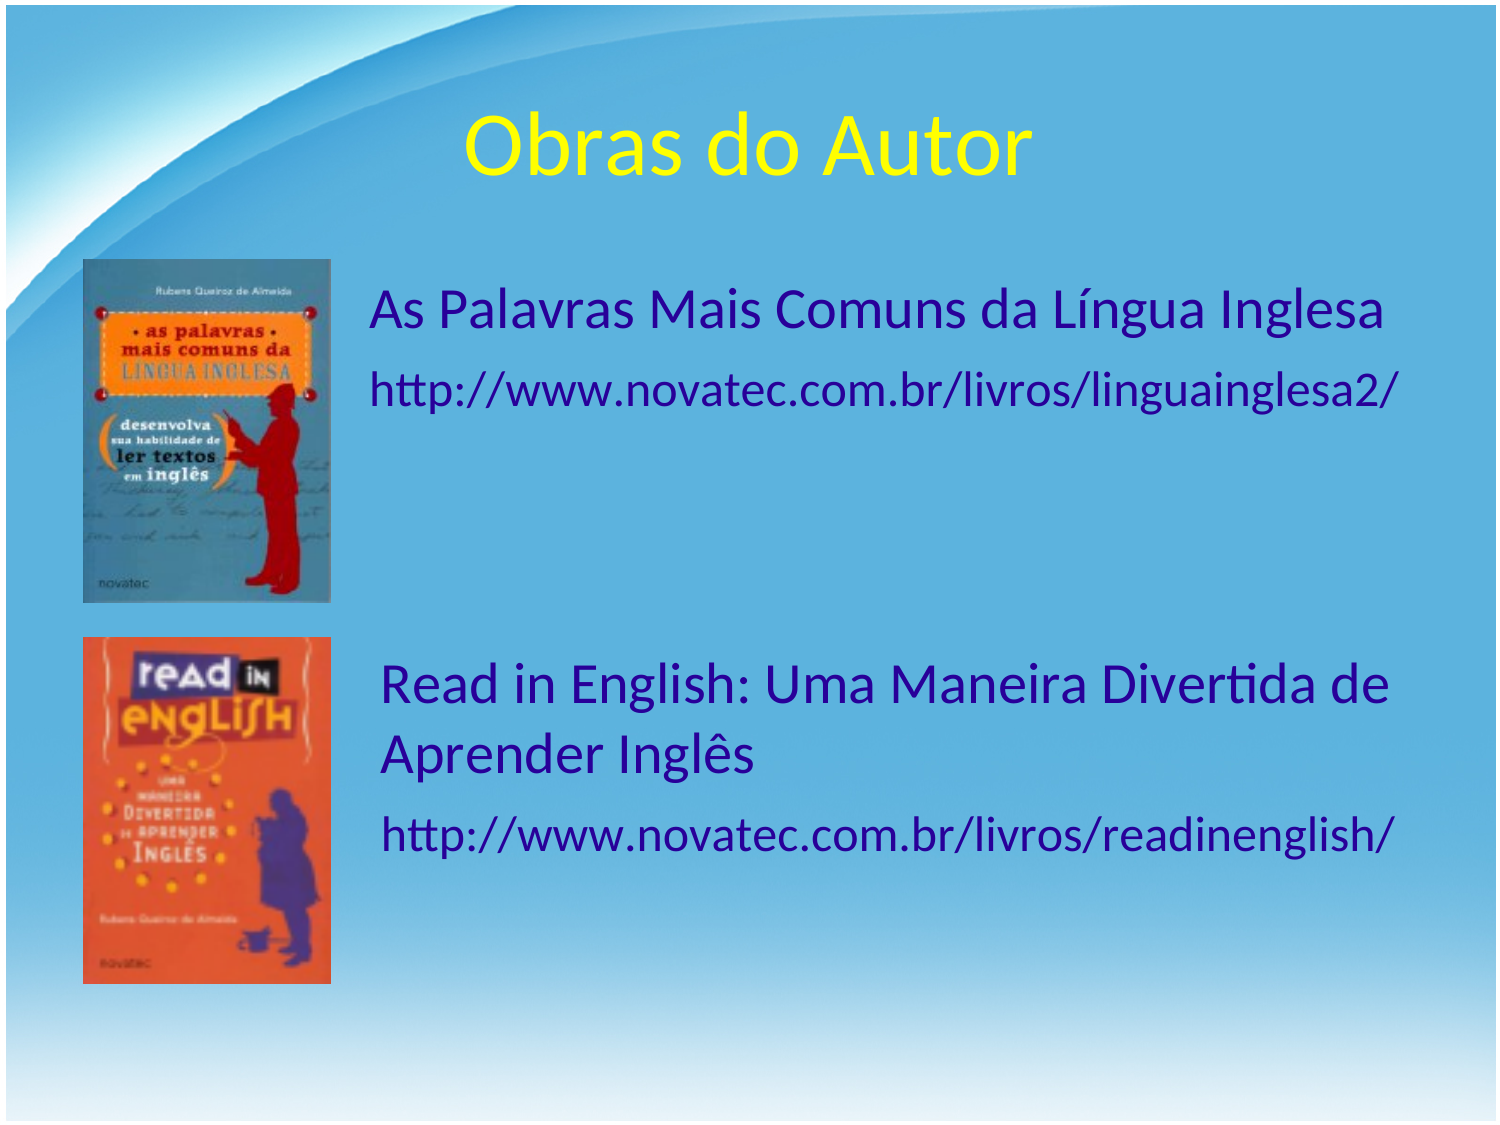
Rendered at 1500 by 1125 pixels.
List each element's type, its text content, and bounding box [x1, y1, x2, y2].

picture [0, 0, 1500, 1125]
list Read in English: Uma Maneira Divertida de Aprender Inglês http://www.novatec.com.br/livros/readinenglish/ [366, 637, 1426, 980]
title Obras do Autor [75, 21, 1425, 257]
list As Palavras Mais Comuns da Língua Inglesa http://www.novatec.com.br/livros/linguainglesa2/ [354, 262, 1426, 605]
